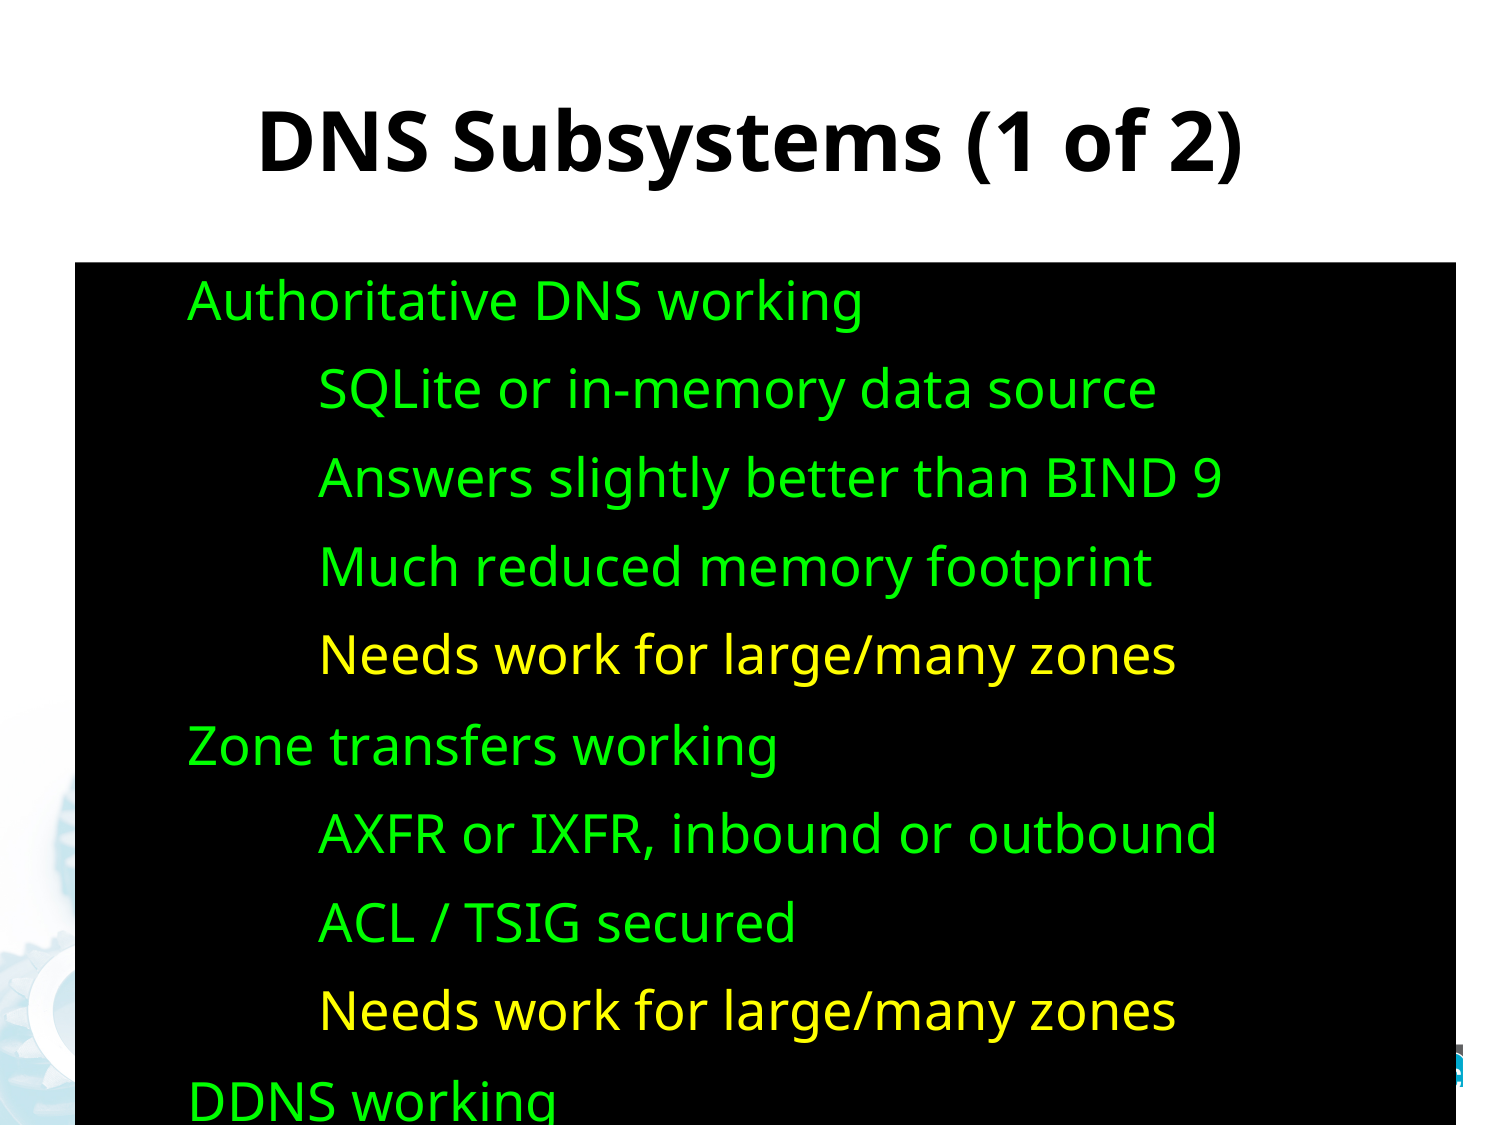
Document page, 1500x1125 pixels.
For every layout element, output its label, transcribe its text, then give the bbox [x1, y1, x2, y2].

picture [0, 0, 1500, 1125]
list Authoritative DNS working SQLite or in-memory data source Answers slightly better than BIND 9 Much reduced memory footprint Needs work for large/many zones Zone transfers working AXFR or IXFR, inbound or outbound ACL / TSIG secured Needs work for large/many zones DDNS working [75, 262, 1456, 1058]
title DNS Subsystems (1 of 2) [75, 31, 1426, 247]
